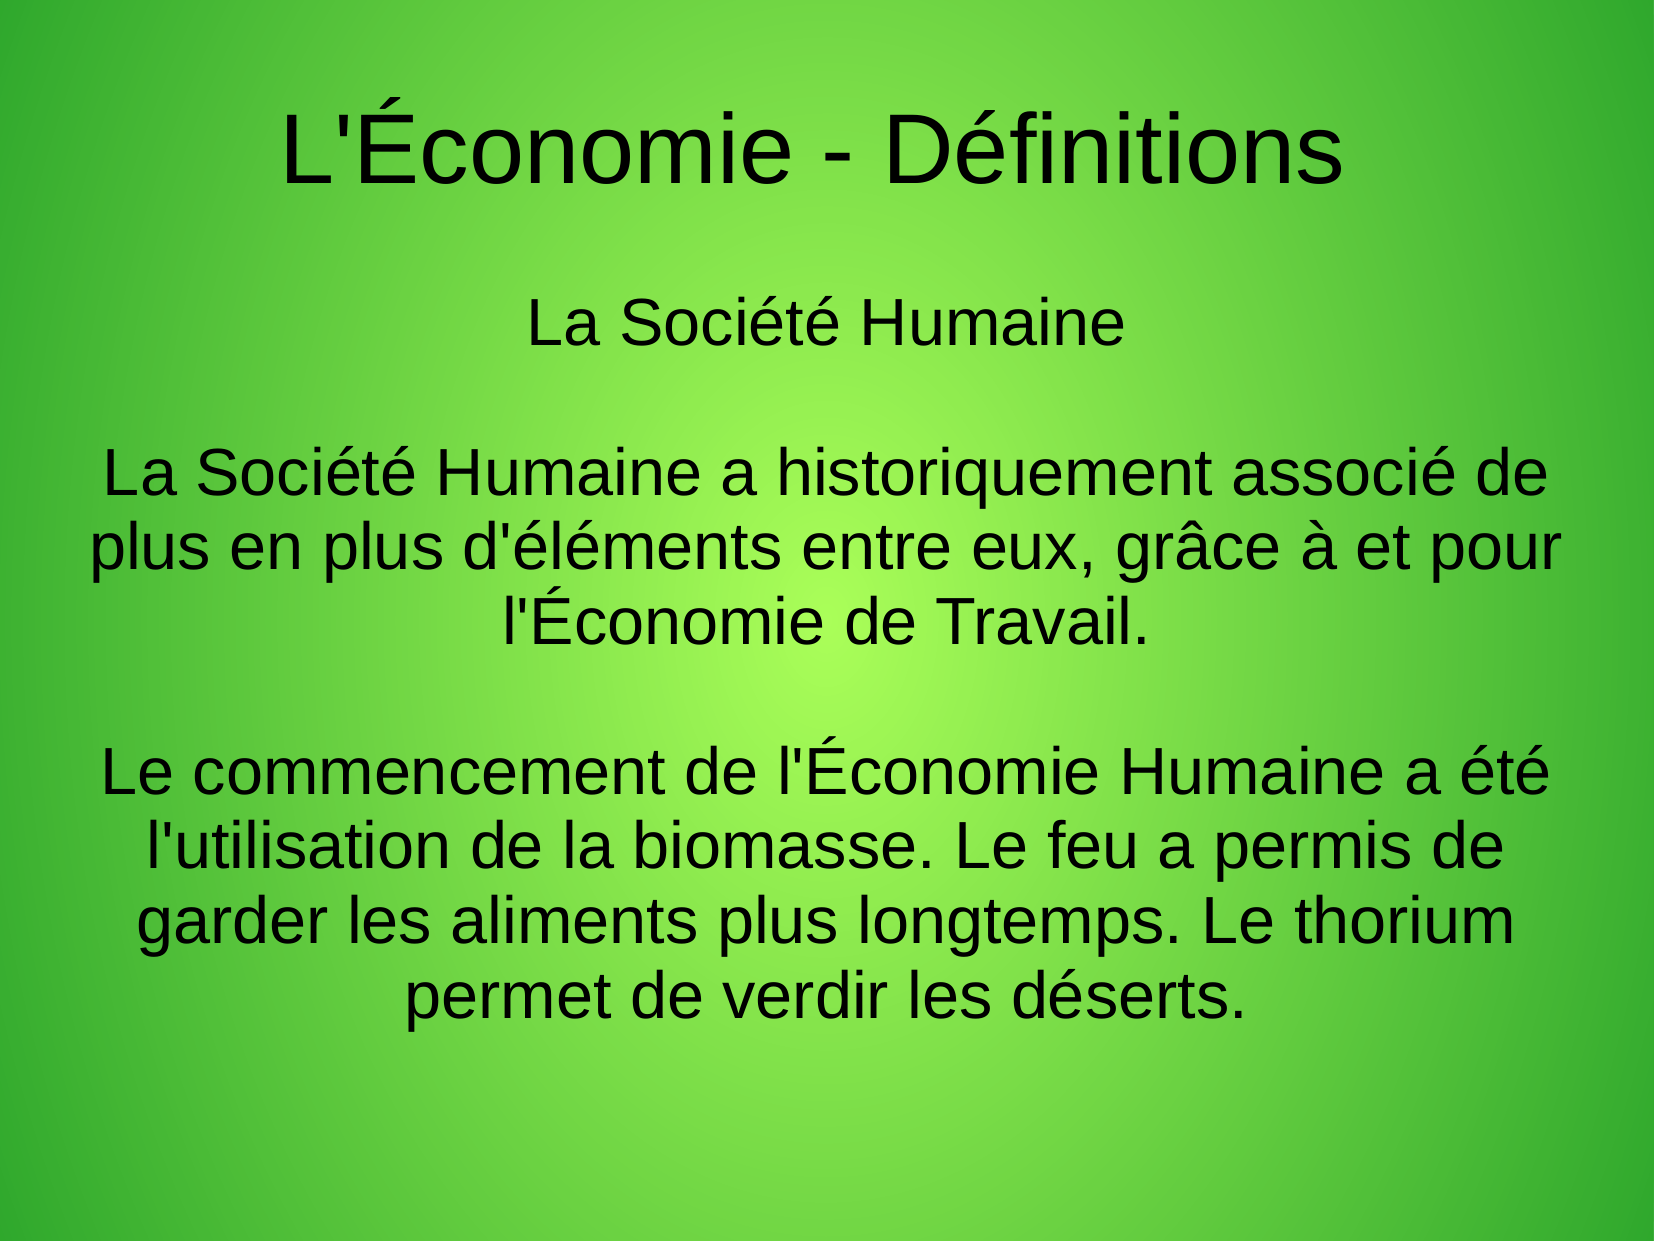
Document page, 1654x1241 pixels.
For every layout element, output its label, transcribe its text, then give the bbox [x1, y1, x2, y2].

subtitle La Société Humaine La Société Humaine a historiquement associé de plus en plus d'éléments entre eux, grâce à et pour l'Économie de Travail. Le commencement de l'Économie Humaine a été l'utilisation de la biomasse. Le feu a permis de garder les aliments plus longtemps. Le thorium permet de verdir les déserts. [82, 210, 1571, 1108]
title L'Économie - Définitions [82, 47, 1571, 210]
